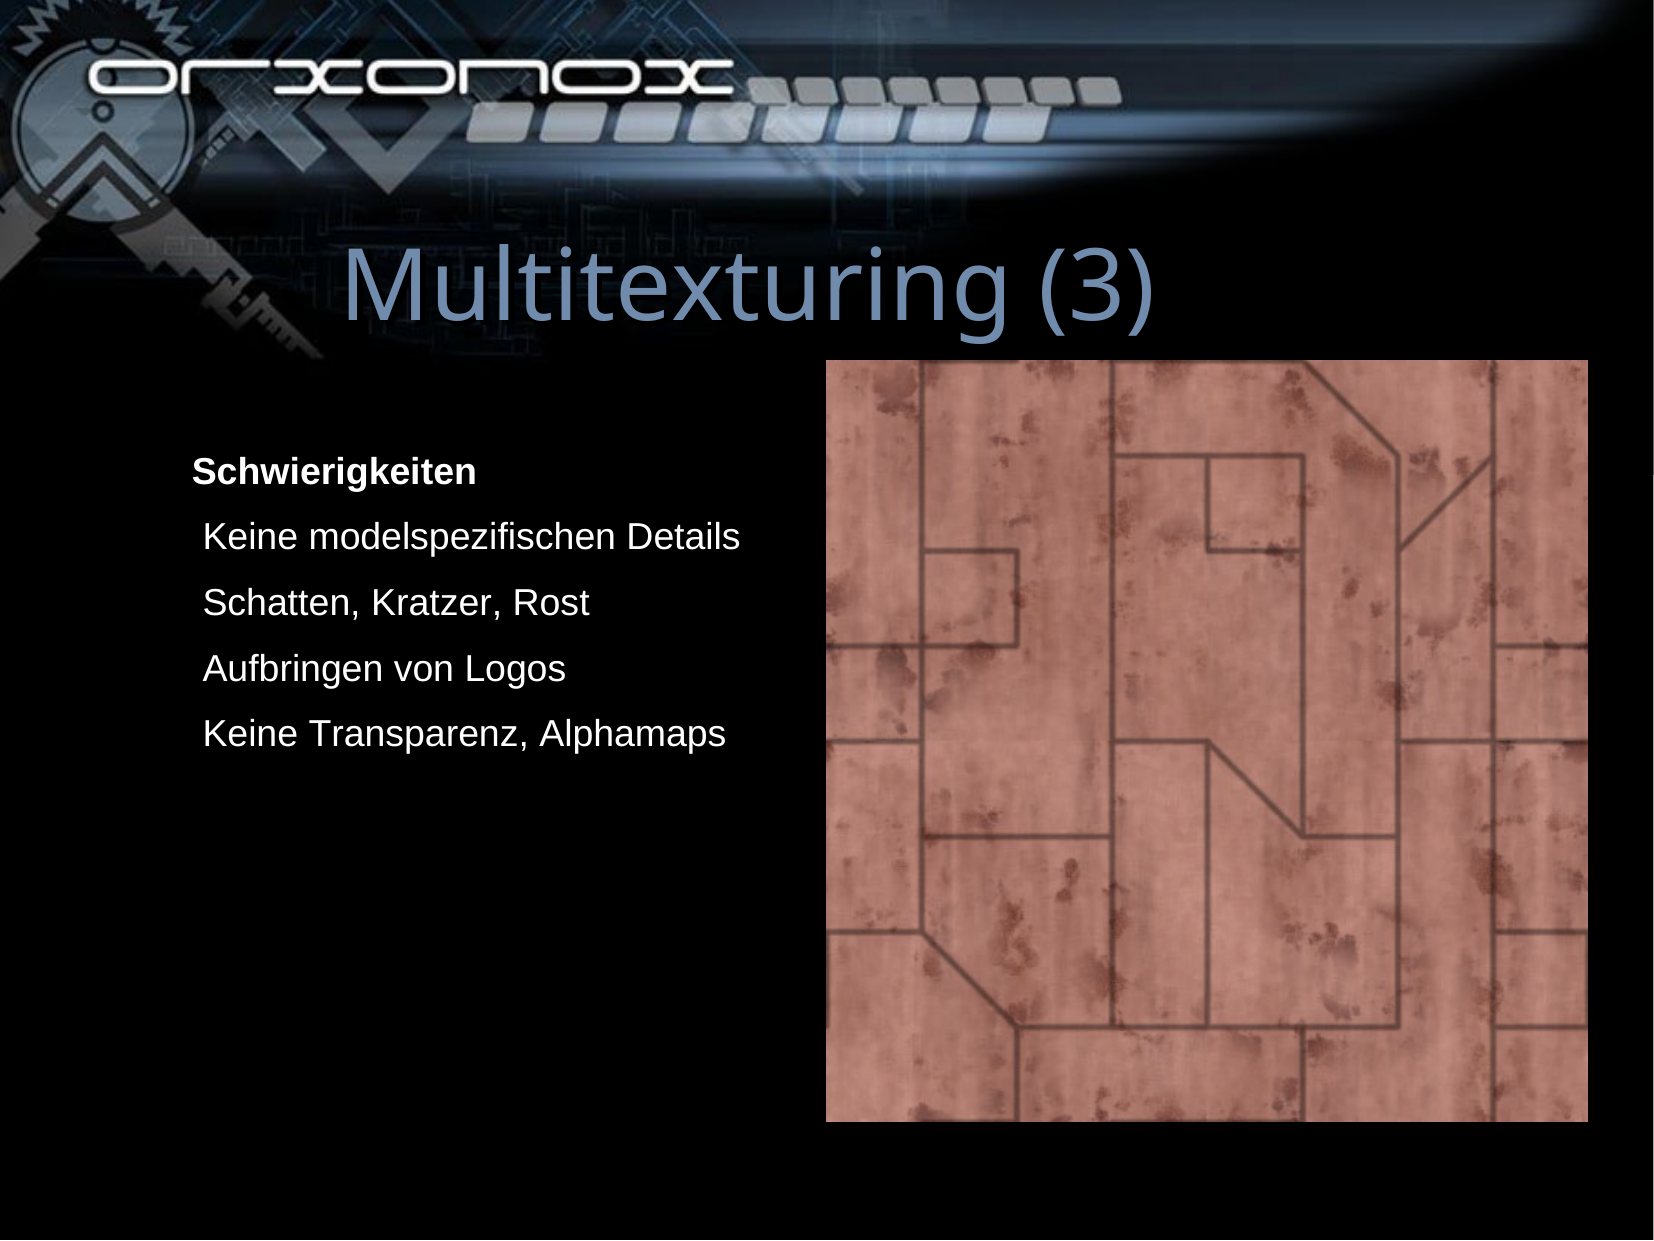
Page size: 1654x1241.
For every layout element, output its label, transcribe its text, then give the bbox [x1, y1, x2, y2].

text_box Schwierigkeiten Keine modelspezifischen Details Schatten, Kratzer, Rost Aufbringen von Logos Keine Transparenz, Alphamaps [177, 442, 826, 894]
text_box Multitexturing (3) [324, 205, 1300, 337]
picture [0, 0, 1654, 1123]
